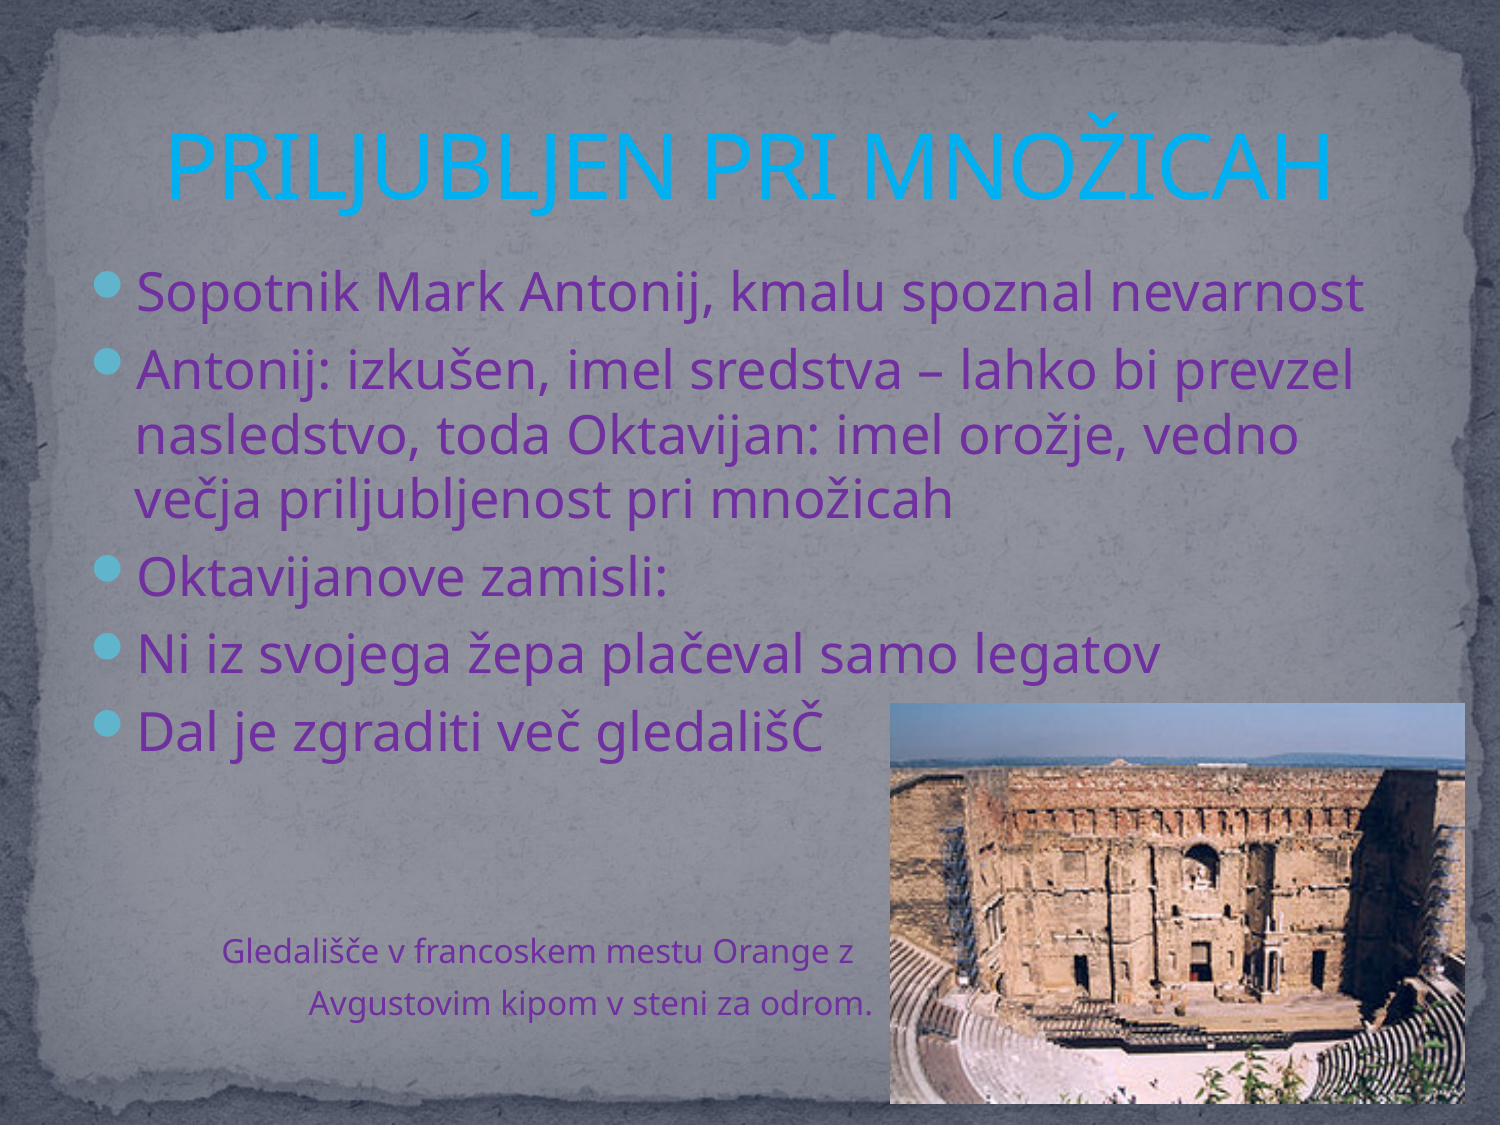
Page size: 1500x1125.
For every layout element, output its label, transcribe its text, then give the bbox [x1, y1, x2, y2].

list Sopotnik Mark Antonij, kmalu spoznal nevarnost Antonij: izkušen, imel sredstva – lahko bi prevzel nasledstvo, toda Oktavijan: imel orožje, vedno večja priljubljenost pri množicah Oktavijanove zamisli: Ni iz svojega žepa plačeval samo legatov Dal je zgraditi več gledališČ Gledališče v francoskem mestu Orange z Avgustovim kipom v steni za odrom. [75, 249, 1425, 1079]
title PRILJUBLJEN PRI MNOŽICAH [75, 24, 1425, 225]
picture [0, 0, 1500, 1125]
